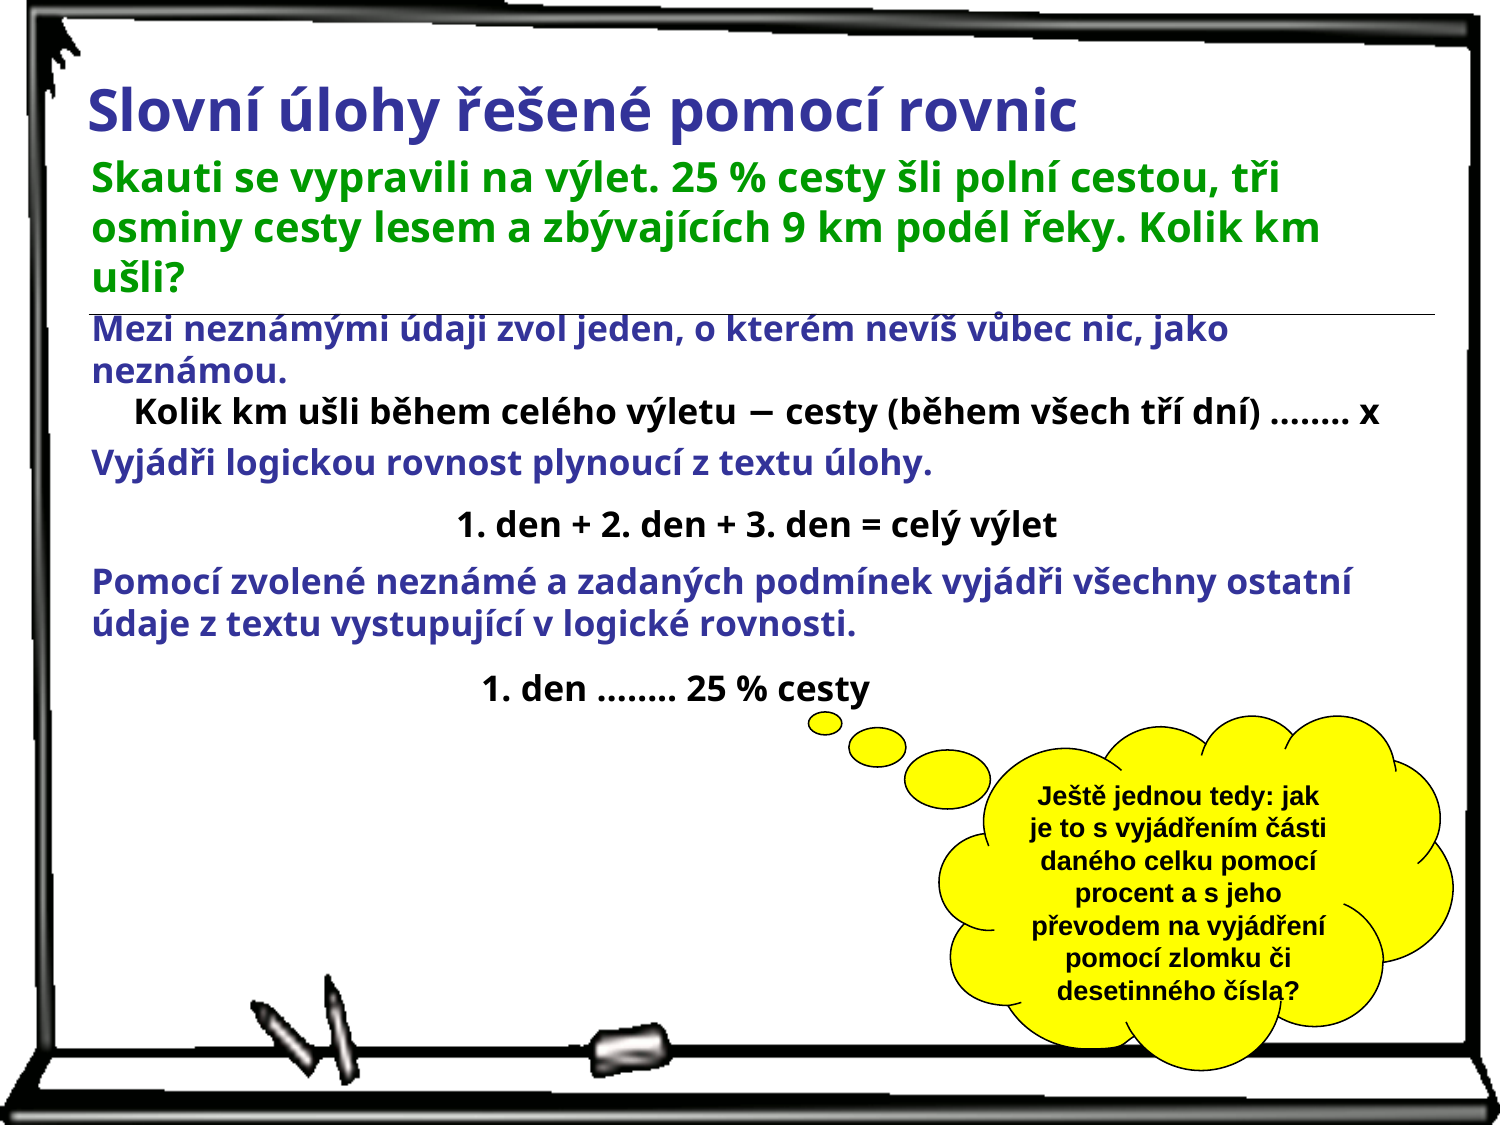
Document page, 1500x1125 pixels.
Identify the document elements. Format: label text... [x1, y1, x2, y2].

text_box Ještě jednou tedy: jak je to s vyjádřením části daného celku pomocí procent a s jeho převodem na vyjádření pomocí zlomku či desetinného čísla? [938, 716, 1454, 1071]
text_box Skauti se vypravili na výlet. 25 % cesty šli polní cestou, tři osminy cesty lesem a zbývajících 9 km podél řeky. Kolik km ušli? [76, 172, 1431, 280]
text_box Kolik km ušli během celého výletu − cesty (během všech tří dní) …….. x [76, 385, 1438, 436]
text_box Mezi neznámými údaji zvol jeden, o kterém nevíš vůbec nic, jako neznámou. [76, 323, 1438, 374]
text_box 1. den …….. 25 % cesty [466, 659, 1438, 717]
text_box Ještě jednou tedy: jak je to s vyjádřením části daného celku pomocí procent a s jeho převodem na vyjádření pomocí zlomku či desetinného čísla? [904, 749, 991, 809]
picture [0, 0, 1500, 1125]
text_box Vyjádři logickou rovnost plynoucí z textu úlohy. [76, 436, 1438, 487]
text_box Pomocí zvolené neznámé a zadaných podmínek vyjádři všechny ostatní údaje z textu vystupující v logické rovnosti. [76, 576, 1438, 627]
text_box Slovní úlohy řešené pomocí rovnic [72, 54, 1341, 162]
text_box 1. den + 2. den + 3. den = celý výlet [76, 498, 1438, 549]
